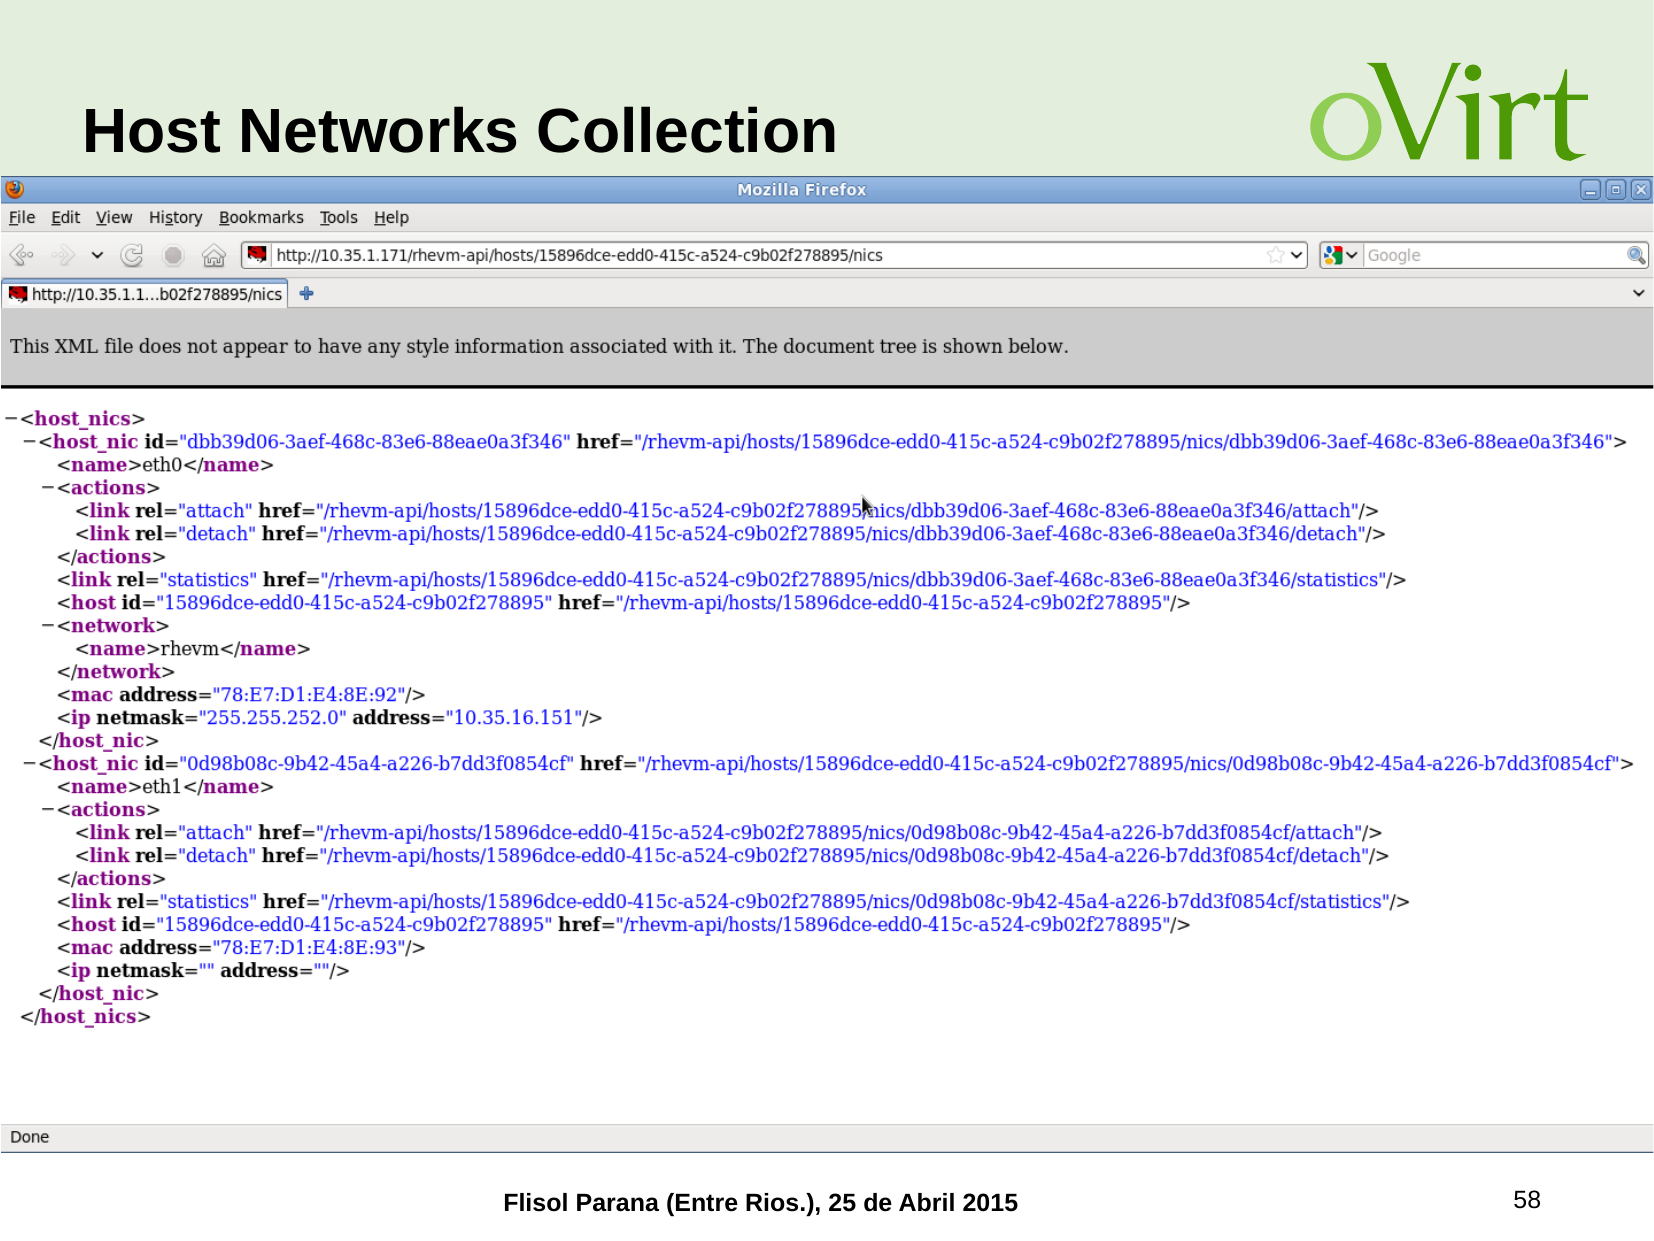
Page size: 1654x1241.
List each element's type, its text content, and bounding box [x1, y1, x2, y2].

picture [1, 176, 1654, 1153]
title Host Networks Collection [82, 37, 1571, 176]
